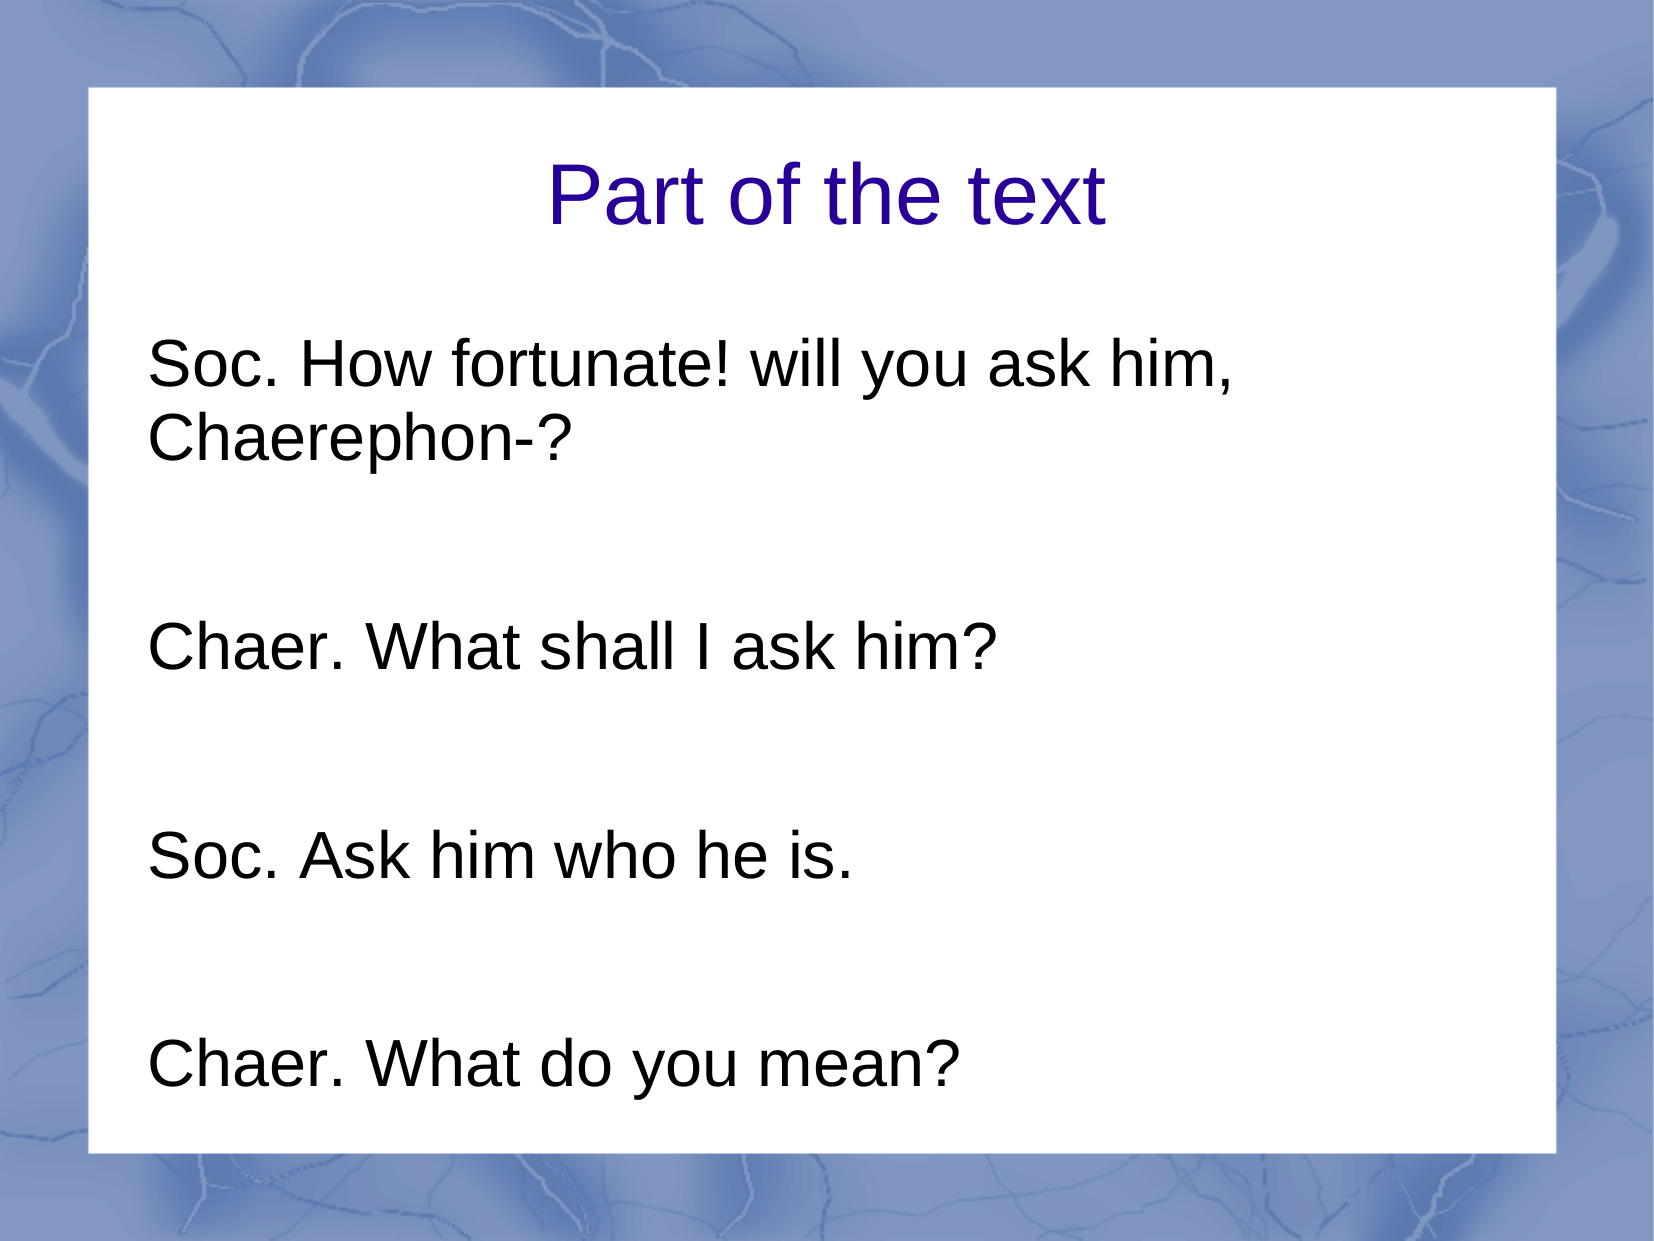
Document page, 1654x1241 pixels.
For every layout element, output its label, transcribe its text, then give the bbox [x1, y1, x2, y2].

title Part of the text [118, 90, 1536, 298]
picture [0, 0, 1654, 1241]
list Soc. How fortunate! will you ask him, Chaerephon-? Chaer. What shall I ask him? Soc. Ask him who he is. Chaer. What do you mean? [147, 325, 1506, 1101]
